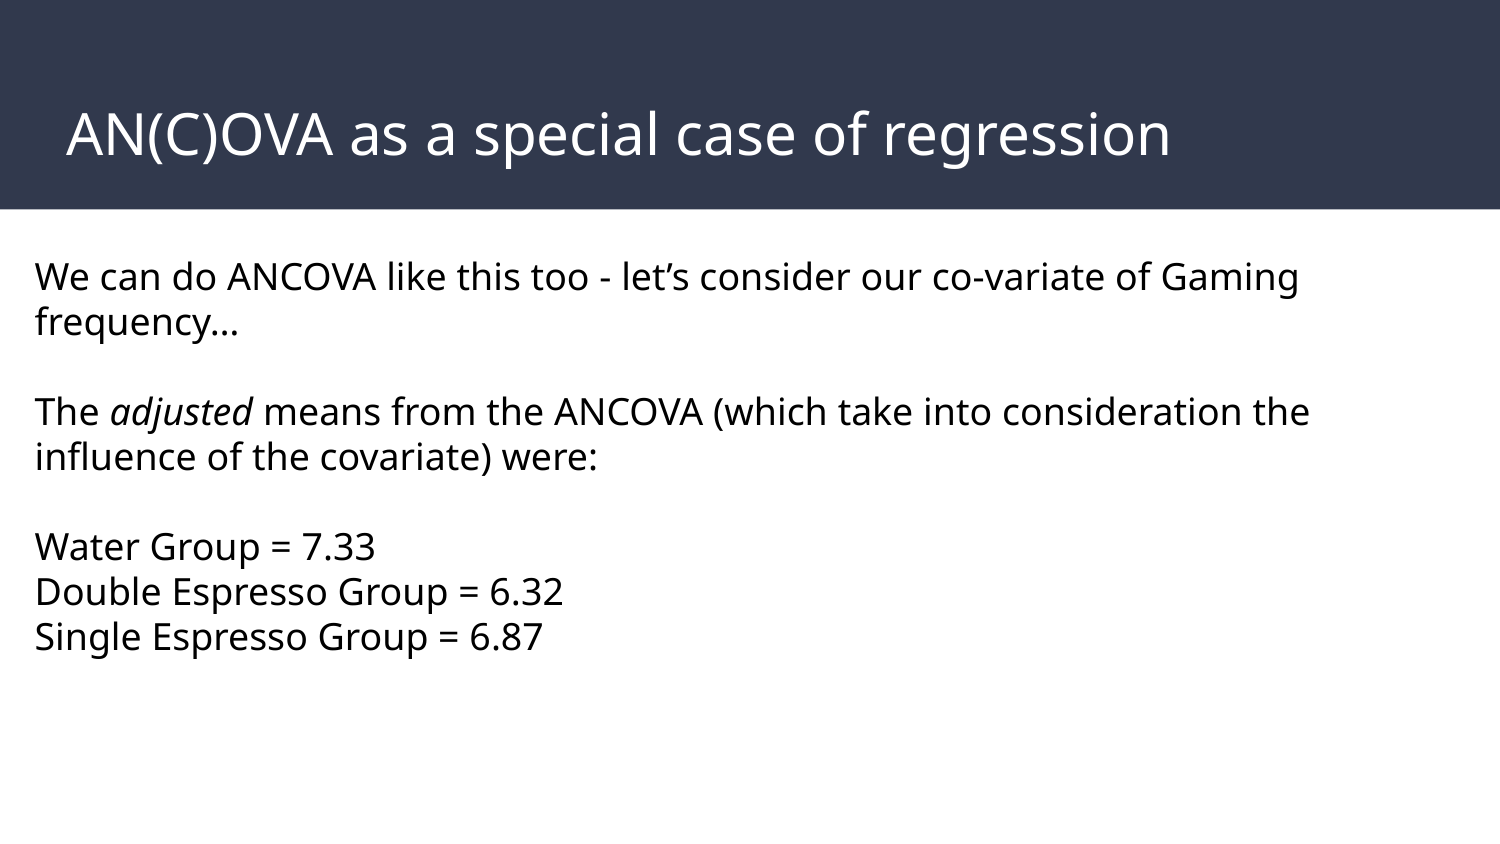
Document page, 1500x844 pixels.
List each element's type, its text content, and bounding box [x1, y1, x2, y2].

title AN(C)OVA as a special case of regression [51, 82, 1449, 185]
text_box We can do ANCOVA like this too - let’s consider our co-variate of Gaming frequency… The adjusted means from the ANCOVA (which take into consideration the influence of the covariate) were: Water Group = 7.33 Double Espresso Group = 6.32 Single Espresso Group = 6.87 [19, 237, 1475, 818]
